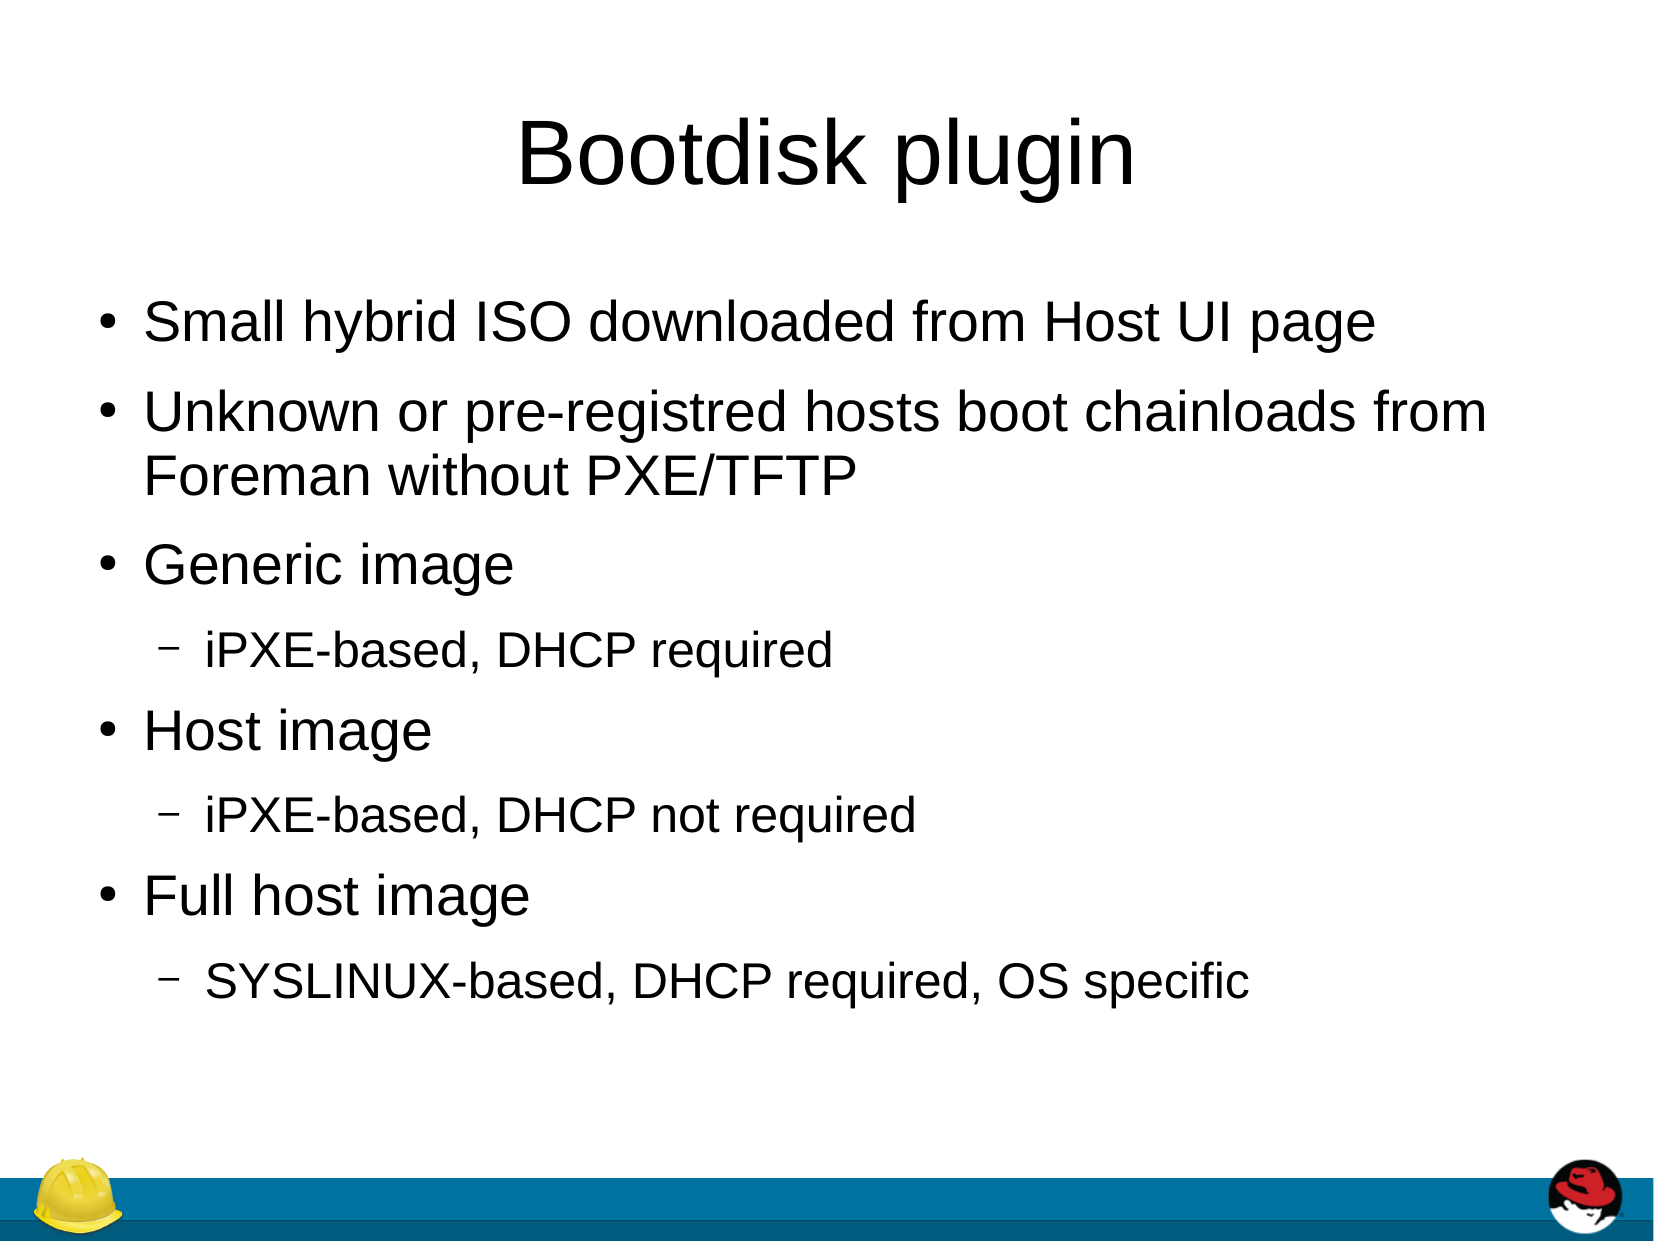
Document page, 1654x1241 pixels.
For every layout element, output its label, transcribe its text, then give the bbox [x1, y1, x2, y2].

picture [1547, 1157, 1630, 1233]
picture [23, 1145, 130, 1235]
list Small hybrid ISO downloaded from Host UI page Unknown or pre-registred hosts boot chainloads from Foreman without PXE/TFTP Generic image iPXE-based, DHCP required Host image iPXE-based, DHCP not required Full host image SYSLINUX-based, DHCP required, OS specific [82, 290, 1571, 1010]
title Bootdisk plugin [82, 49, 1571, 257]
